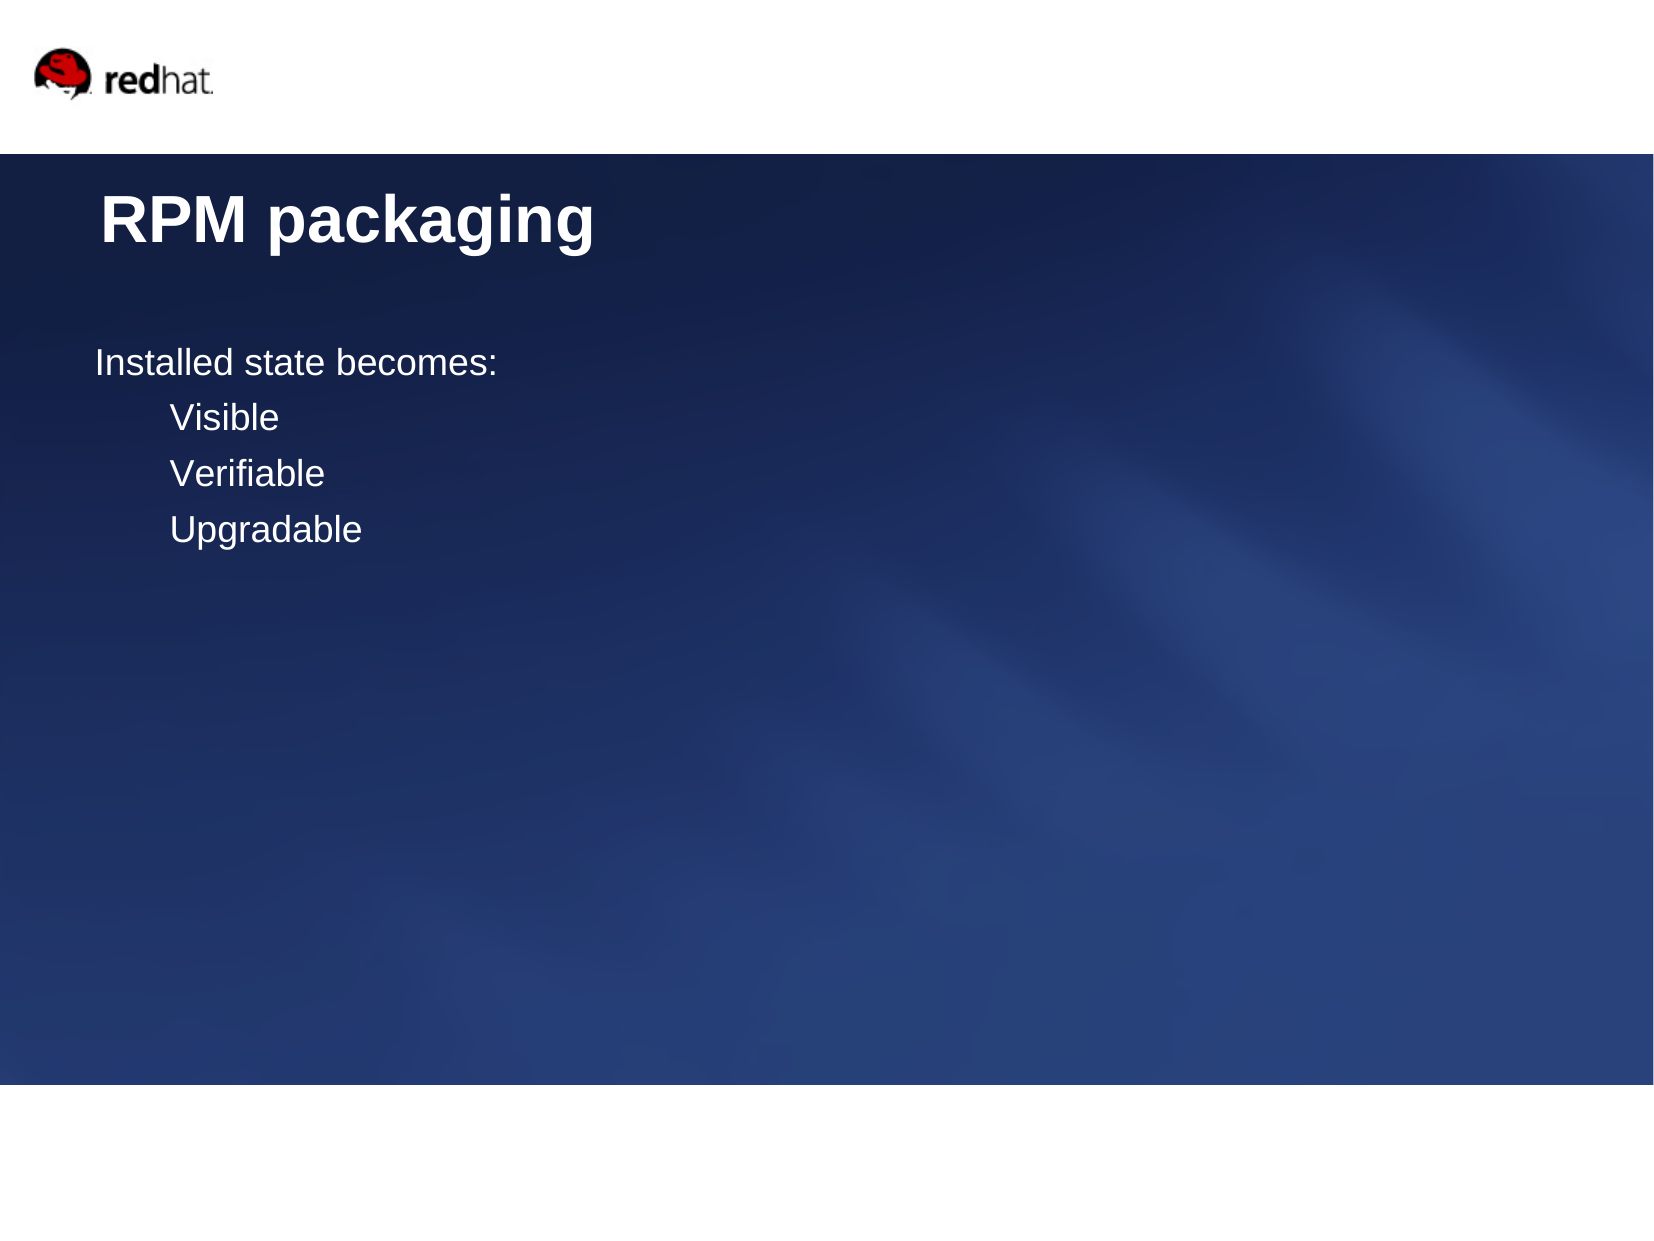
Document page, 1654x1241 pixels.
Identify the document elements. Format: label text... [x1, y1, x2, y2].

list Installed state becomes: Visible Verifiable Upgradable [94, 341, 1501, 1119]
picture [0, 154, 1654, 1085]
picture [33, 46, 213, 108]
title RPM packaging [100, 164, 1506, 275]
